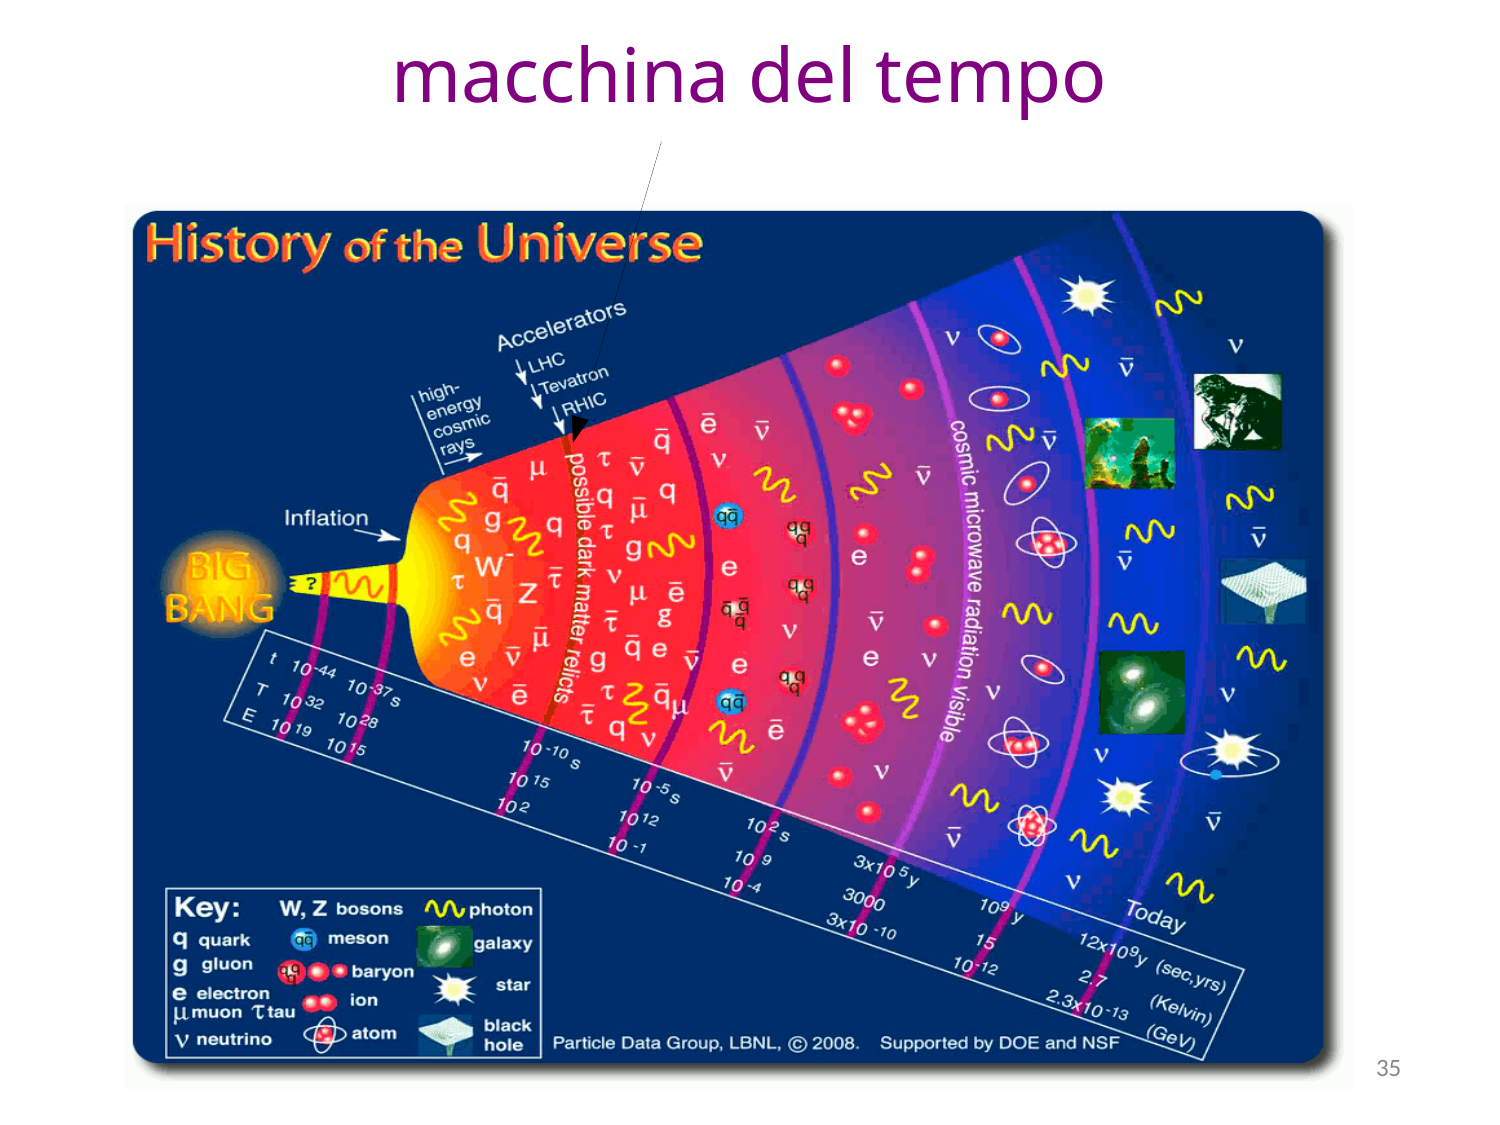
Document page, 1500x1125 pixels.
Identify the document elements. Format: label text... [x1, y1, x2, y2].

picture [124, 203, 1353, 1089]
text_box macchina del tempo [75, 0, 1424, 140]
text_box <numero> [1074, 1042, 1417, 1095]
